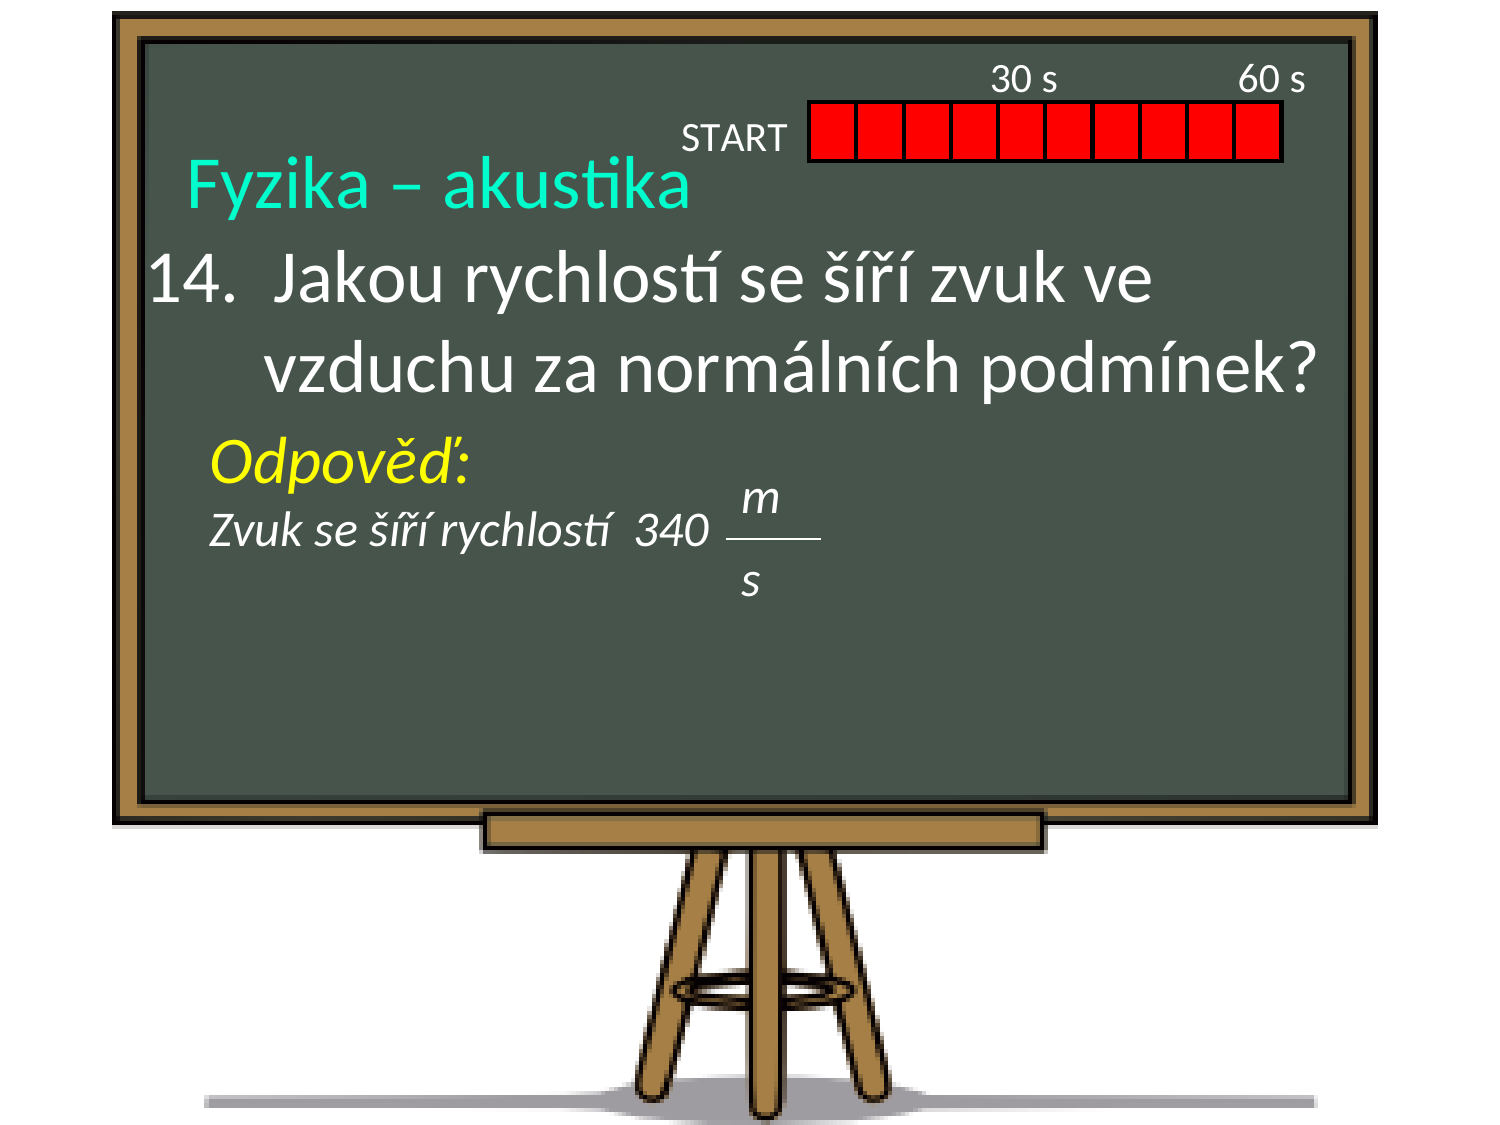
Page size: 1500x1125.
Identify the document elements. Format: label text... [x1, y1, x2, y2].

text_box Odpověď: Zvuk se šíří rychlostí 340 [194, 408, 1294, 885]
text_box 60 s [1222, 42, 1321, 109]
text_box s [726, 538, 776, 615]
text_box 30 s [975, 42, 1073, 109]
picture [112, 11, 1378, 1125]
text_box Fyzika – akustika [171, 125, 709, 231]
text_box [809, 101, 1282, 161]
text_box START [666, 101, 803, 168]
text_box m [726, 456, 797, 532]
text_box 14. Jakou rychlostí se šíří zvuk ve vzduchu za normálních podmínek? [129, 219, 1500, 416]
